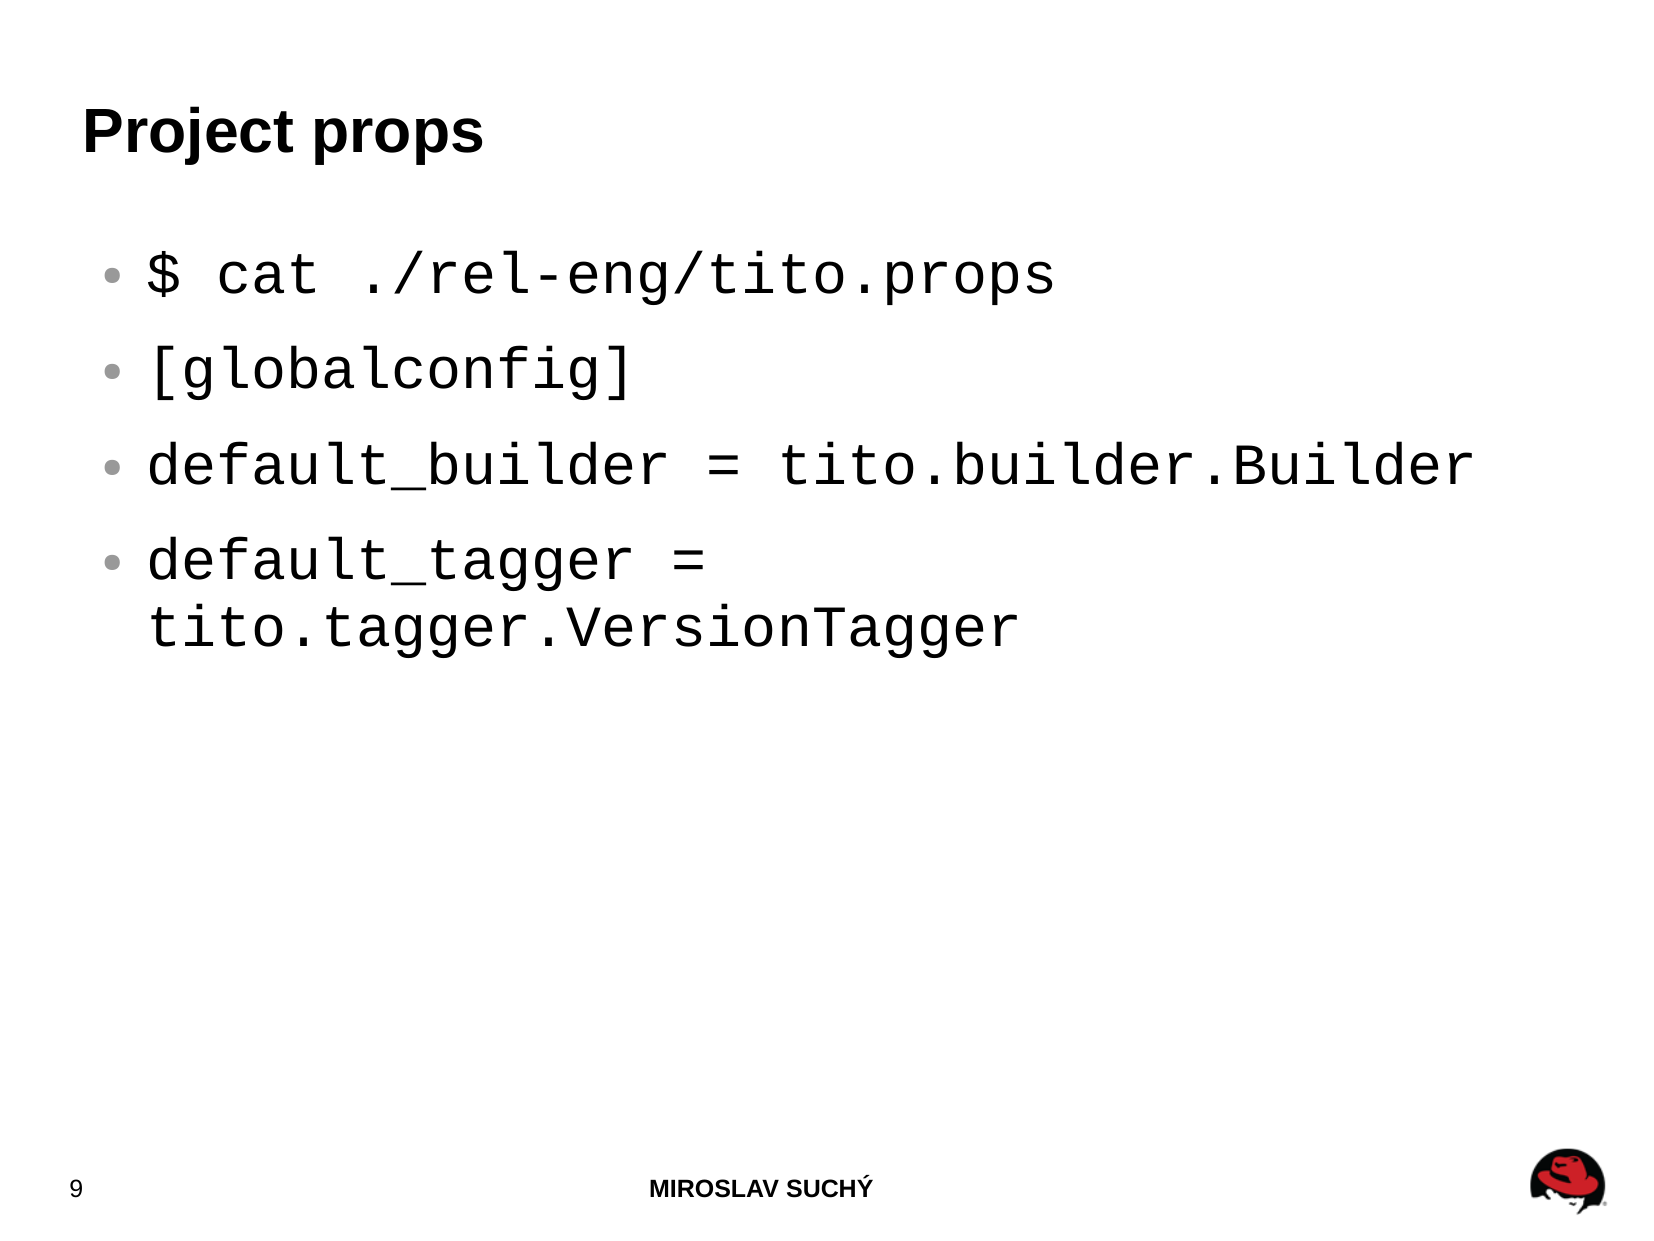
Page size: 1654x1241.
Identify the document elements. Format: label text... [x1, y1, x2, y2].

list $ cat ./rel-eng/tito.props [globalconfig] default_builder = tito.builder.Builder default_tagger = tito.tagger.VersionTagger [86, 244, 1576, 1024]
title Project props [82, 45, 1571, 218]
picture [1529, 1146, 1613, 1224]
